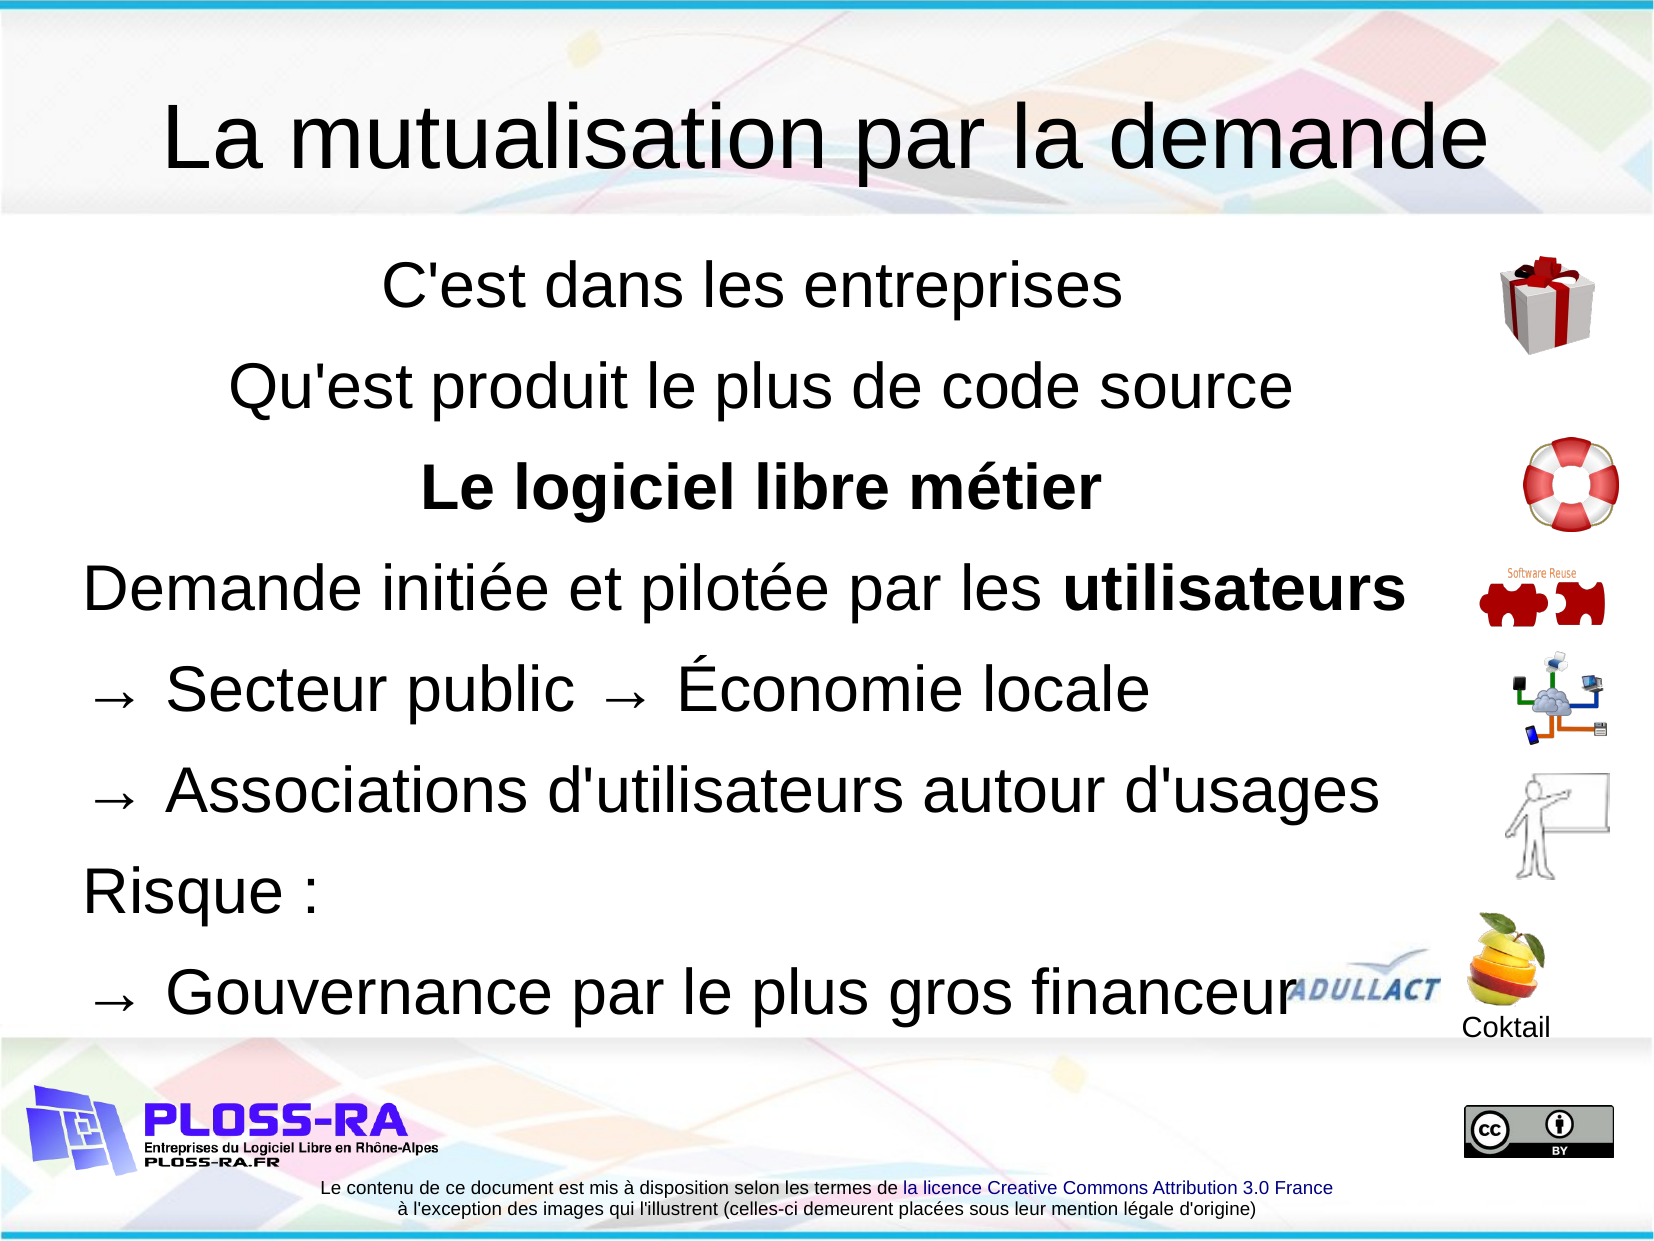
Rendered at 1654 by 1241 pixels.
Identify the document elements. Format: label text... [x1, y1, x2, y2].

picture [1500, 256, 1595, 355]
list C'est dans les entreprises Qu'est produit le plus de code source Le logiciel libre métier Demande initiée et pilotée par les utilisateurs → Secteur public → Économie locale → Associations d'utilisateurs autour d'usages Risque : → Gouvernance par le plus gros financeur [82, 249, 1441, 1040]
title La mutualisation par la demande [82, 49, 1571, 225]
picture [1476, 566, 1608, 628]
picture [0, 0, 1654, 216]
picture [1460, 909, 1548, 1003]
picture [1513, 651, 1607, 745]
picture [0, 1024, 1654, 1241]
text_box Coktail [1446, 1003, 1577, 1052]
picture [1505, 773, 1610, 880]
picture [1523, 437, 1619, 532]
